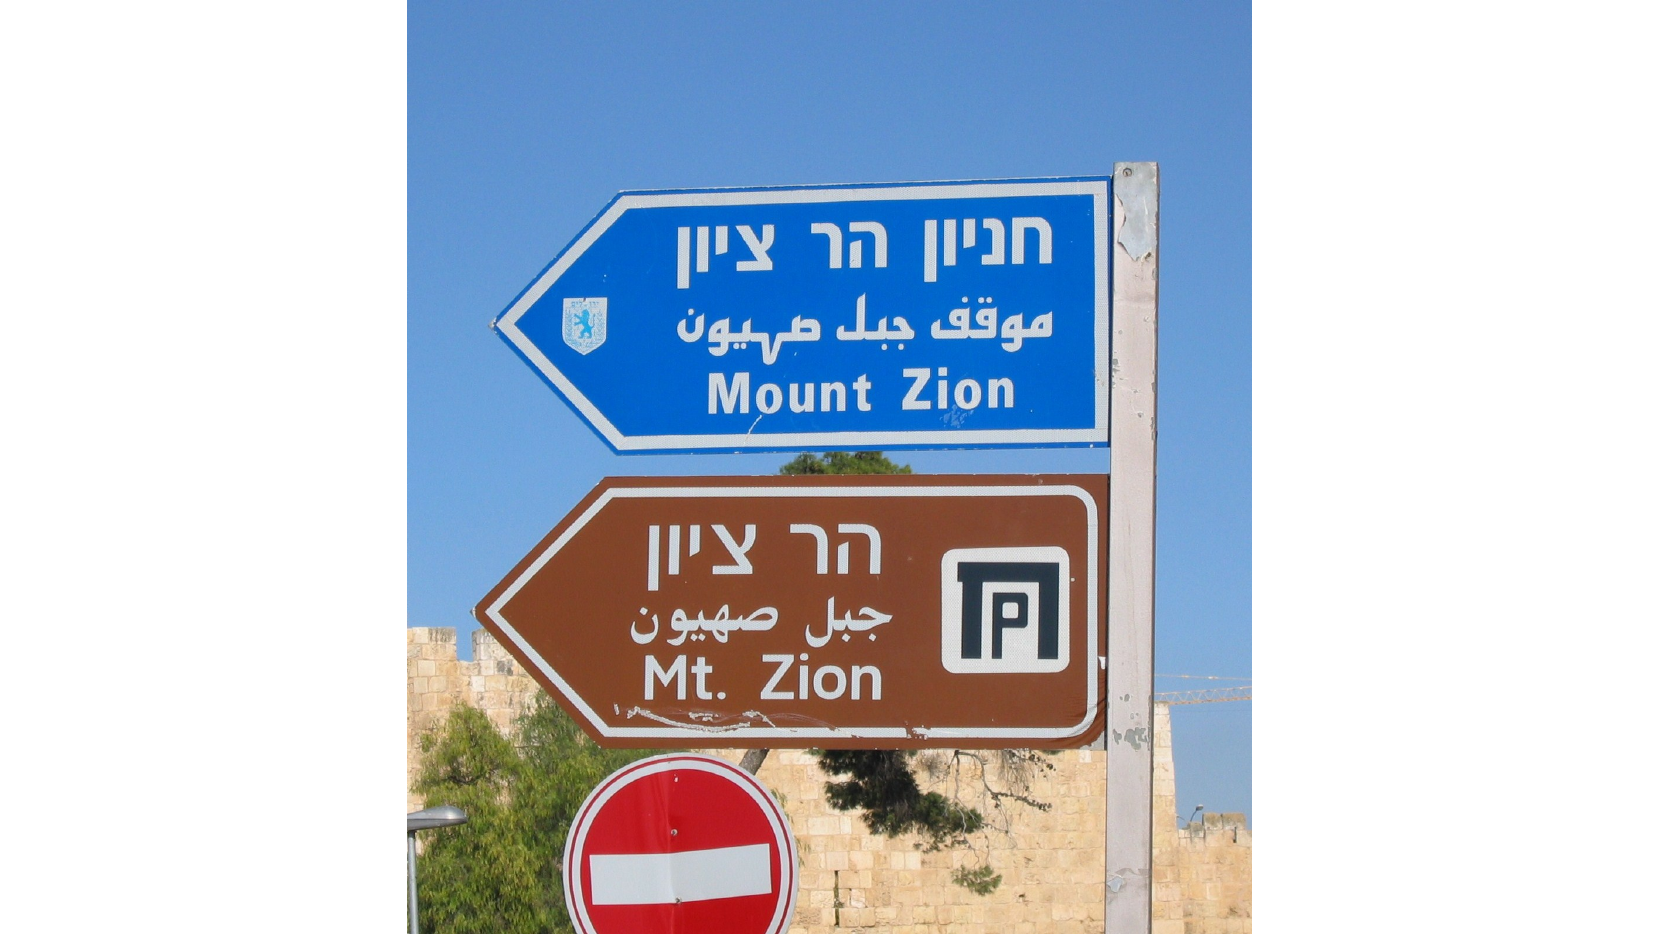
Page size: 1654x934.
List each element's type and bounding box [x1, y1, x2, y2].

picture [407, 0, 1252, 934]
